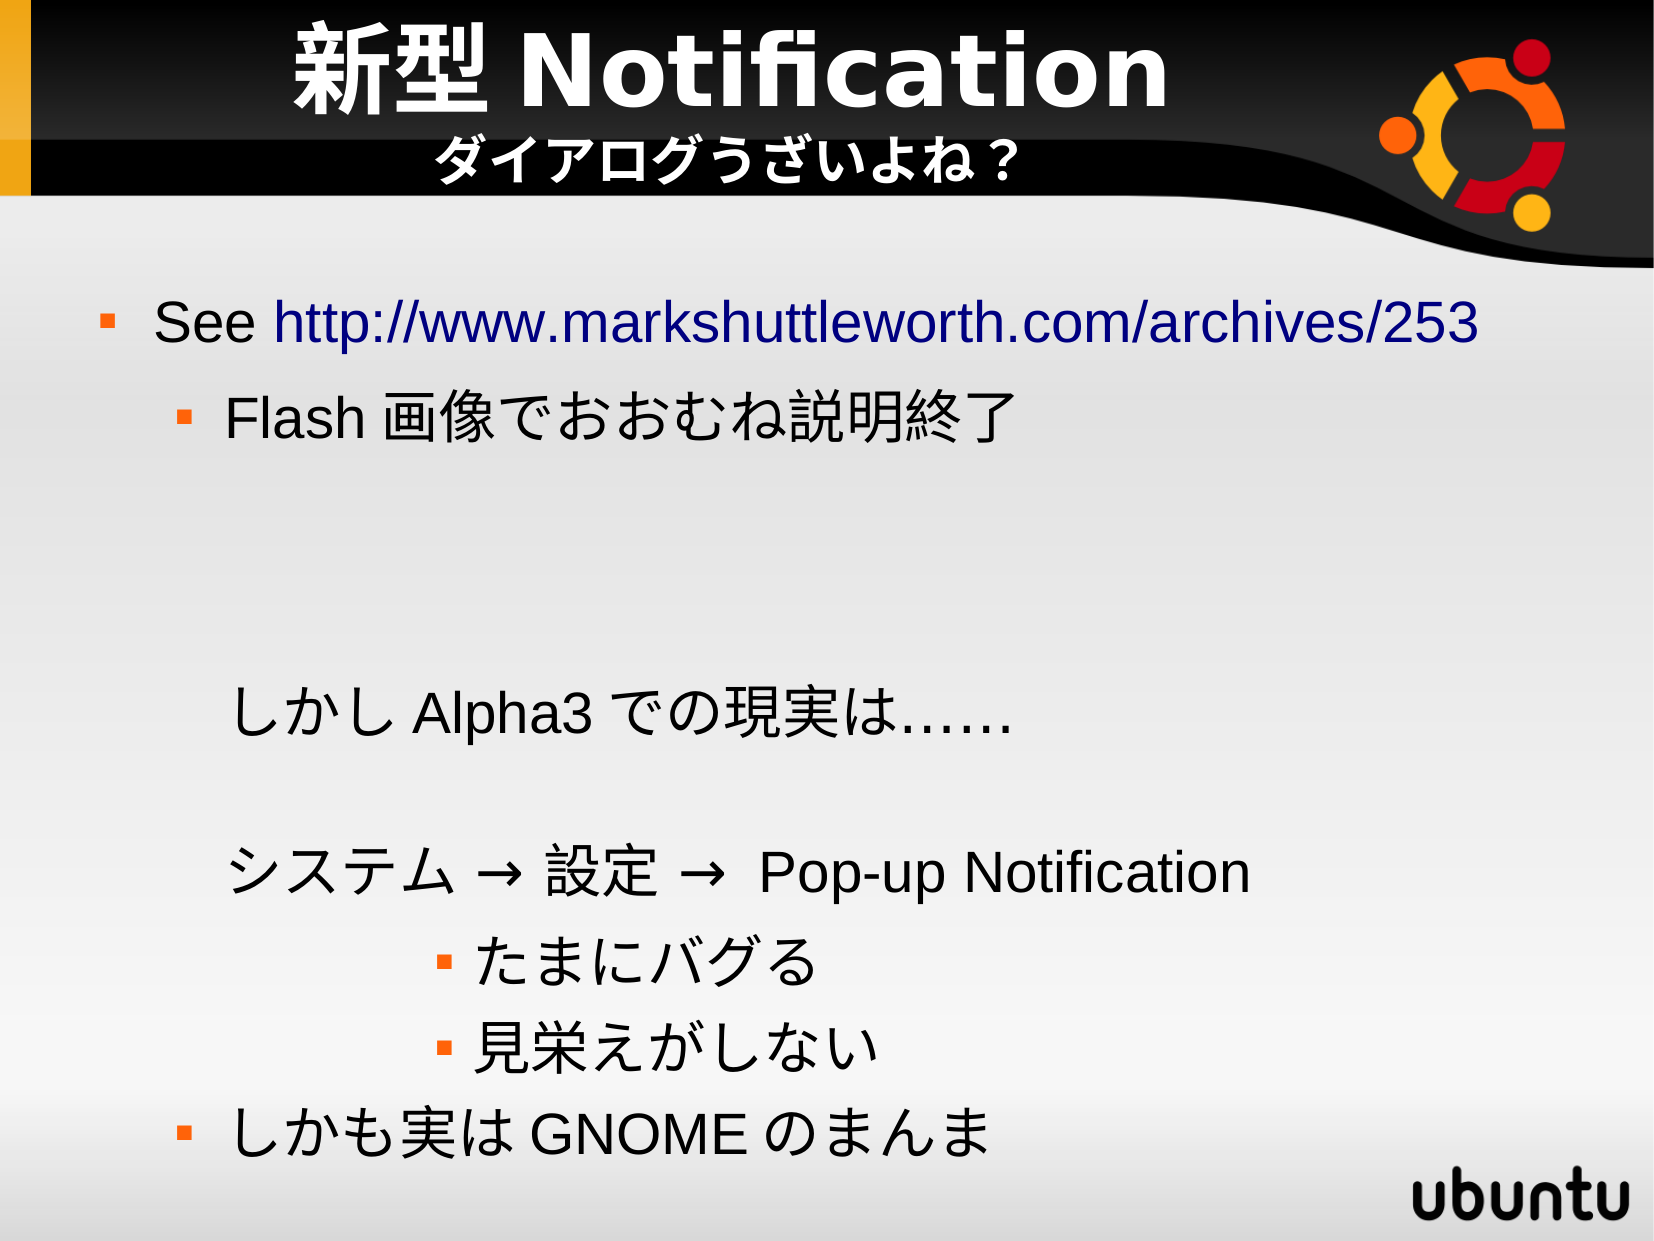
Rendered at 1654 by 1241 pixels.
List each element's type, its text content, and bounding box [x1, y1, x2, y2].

title 新型Notification ダイアログうざいよね？ [76, 0, 1388, 208]
picture [0, 0, 1654, 1241]
list See http://www.markshuttleworth.com/archives/253 Flash画像でおおむね説明終了 しかしAlpha3での現実は…… システム → 設定 → Pop-up Notification たまにバグる 見栄えがしない しかも実はGNOMEのまんま [82, 290, 1571, 1169]
